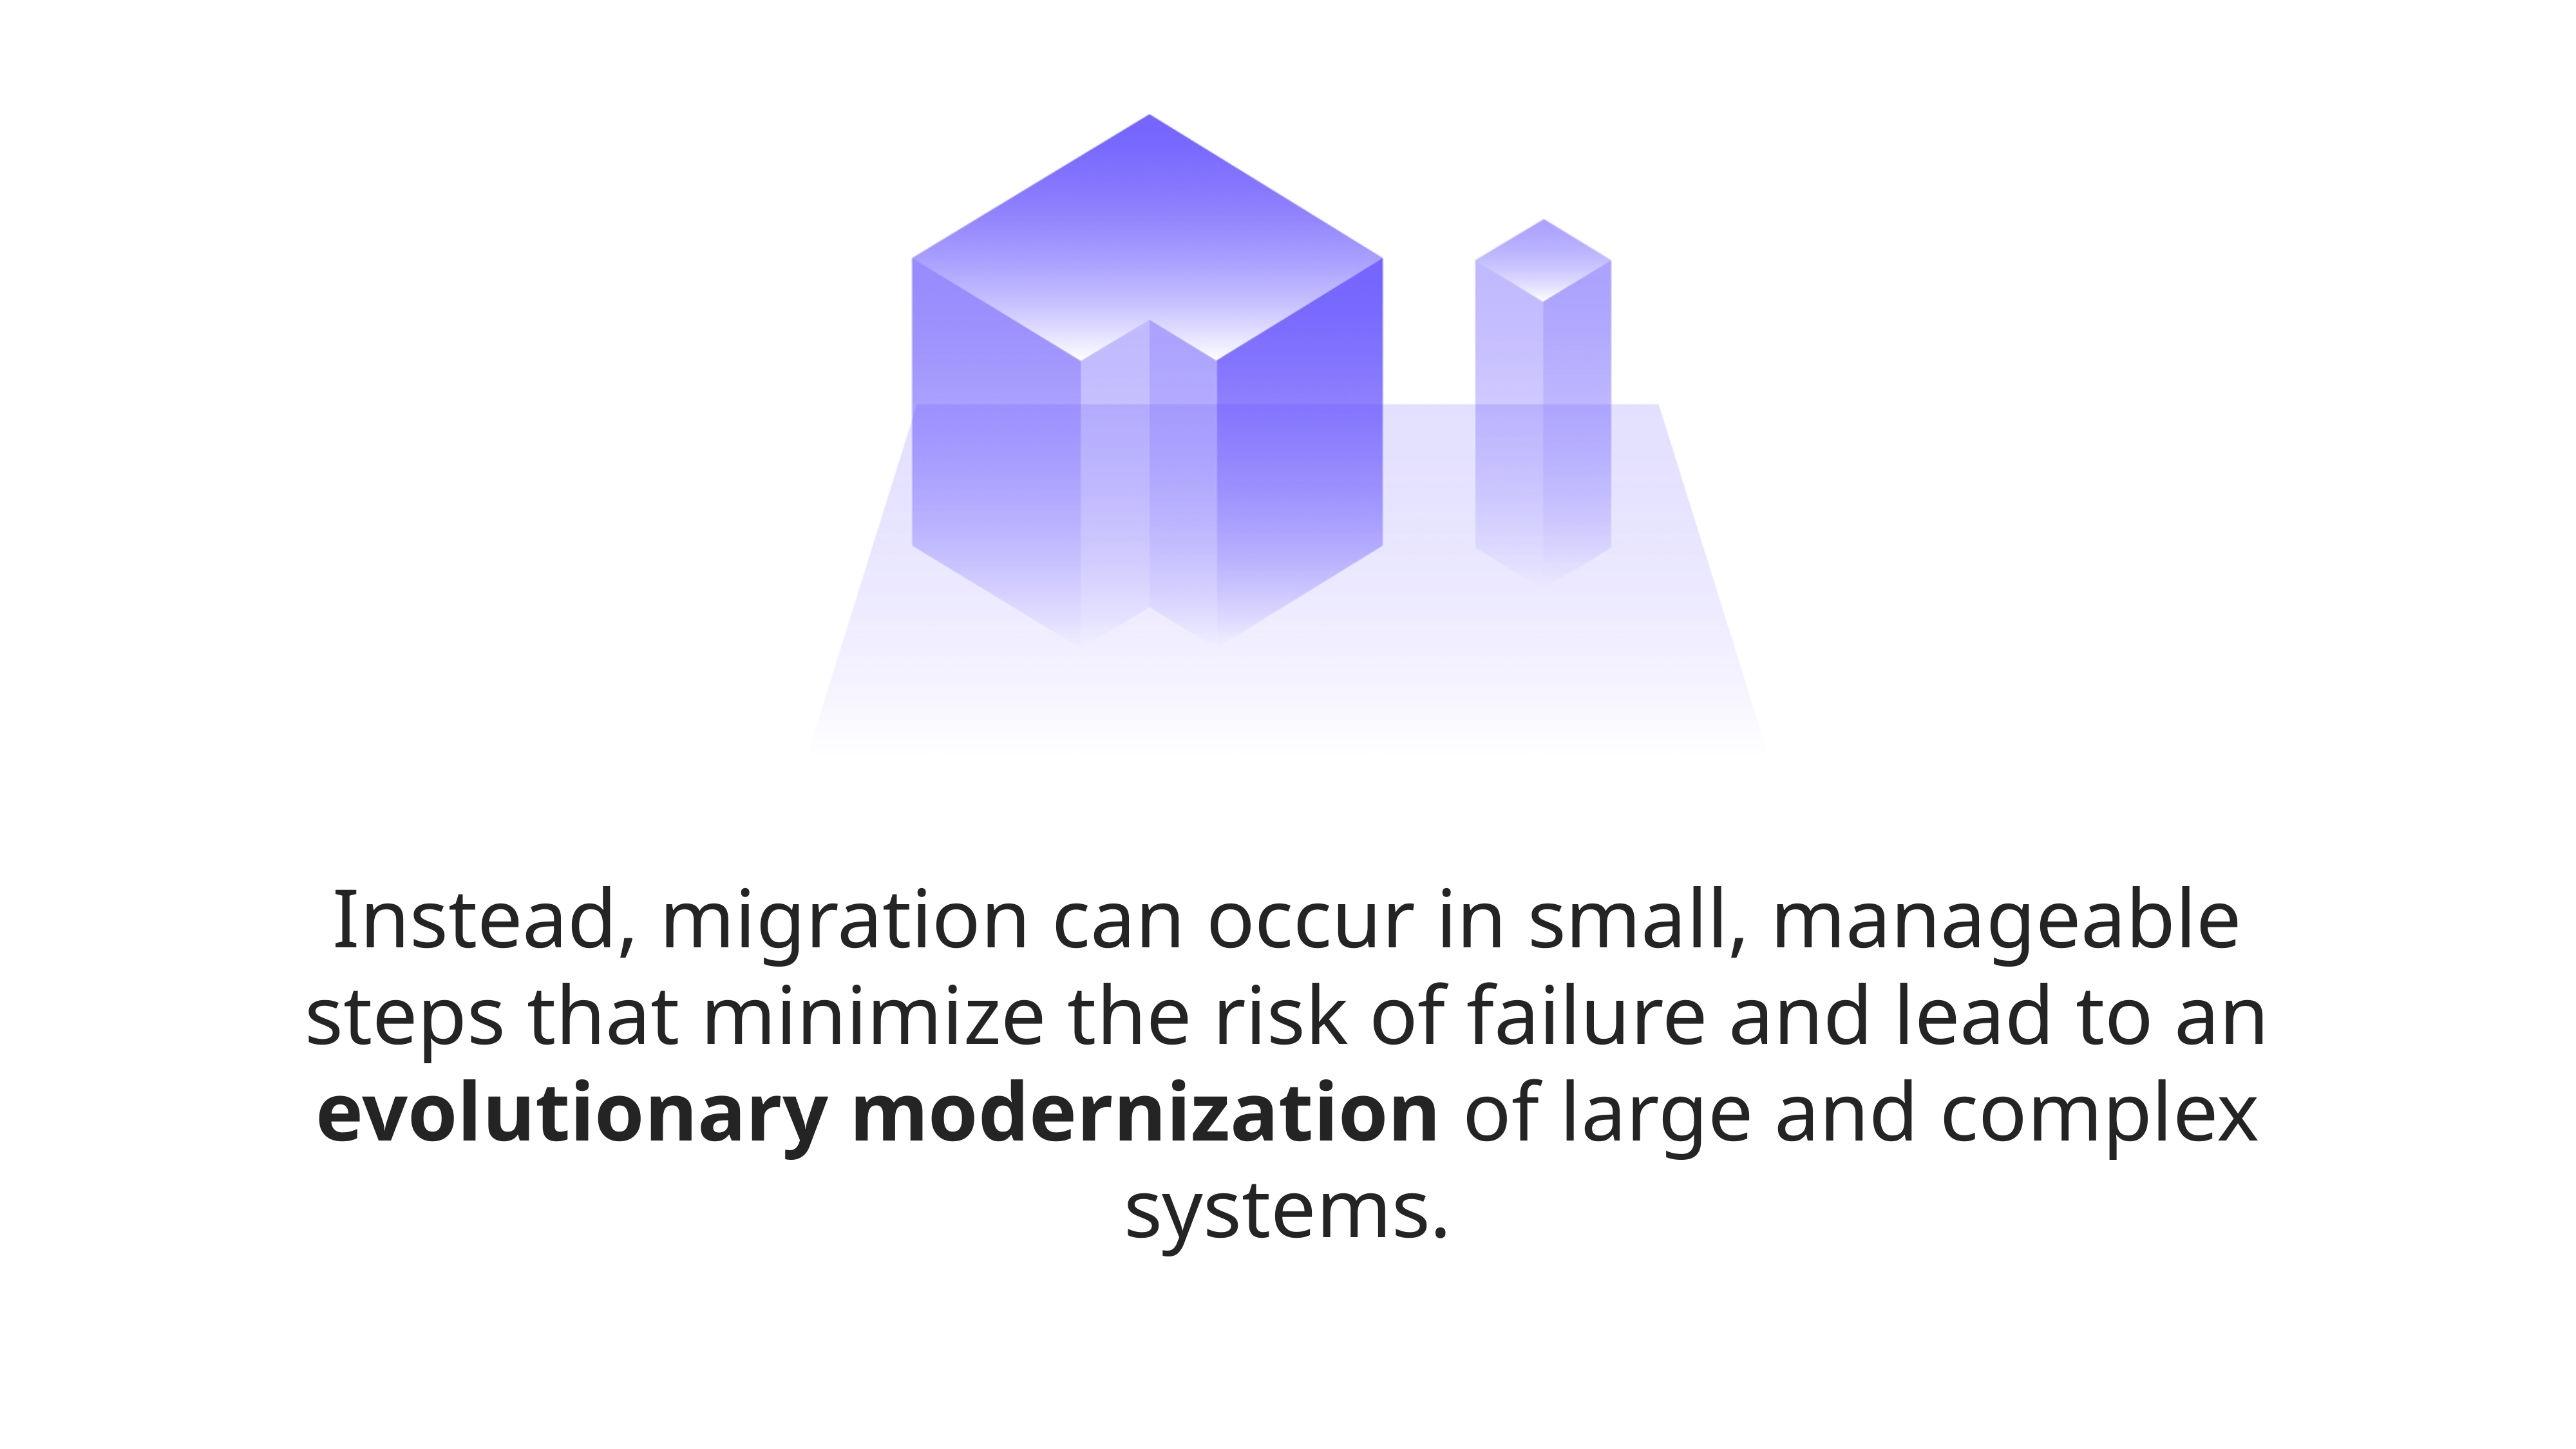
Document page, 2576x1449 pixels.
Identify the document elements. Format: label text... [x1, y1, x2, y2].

list Instead, migration can occur in small, manageable steps that minimize the risk of failure and lead to an evolutionary modernization of large and complex systems. [301, 775, 2275, 1345]
picture [806, 114, 1770, 758]
